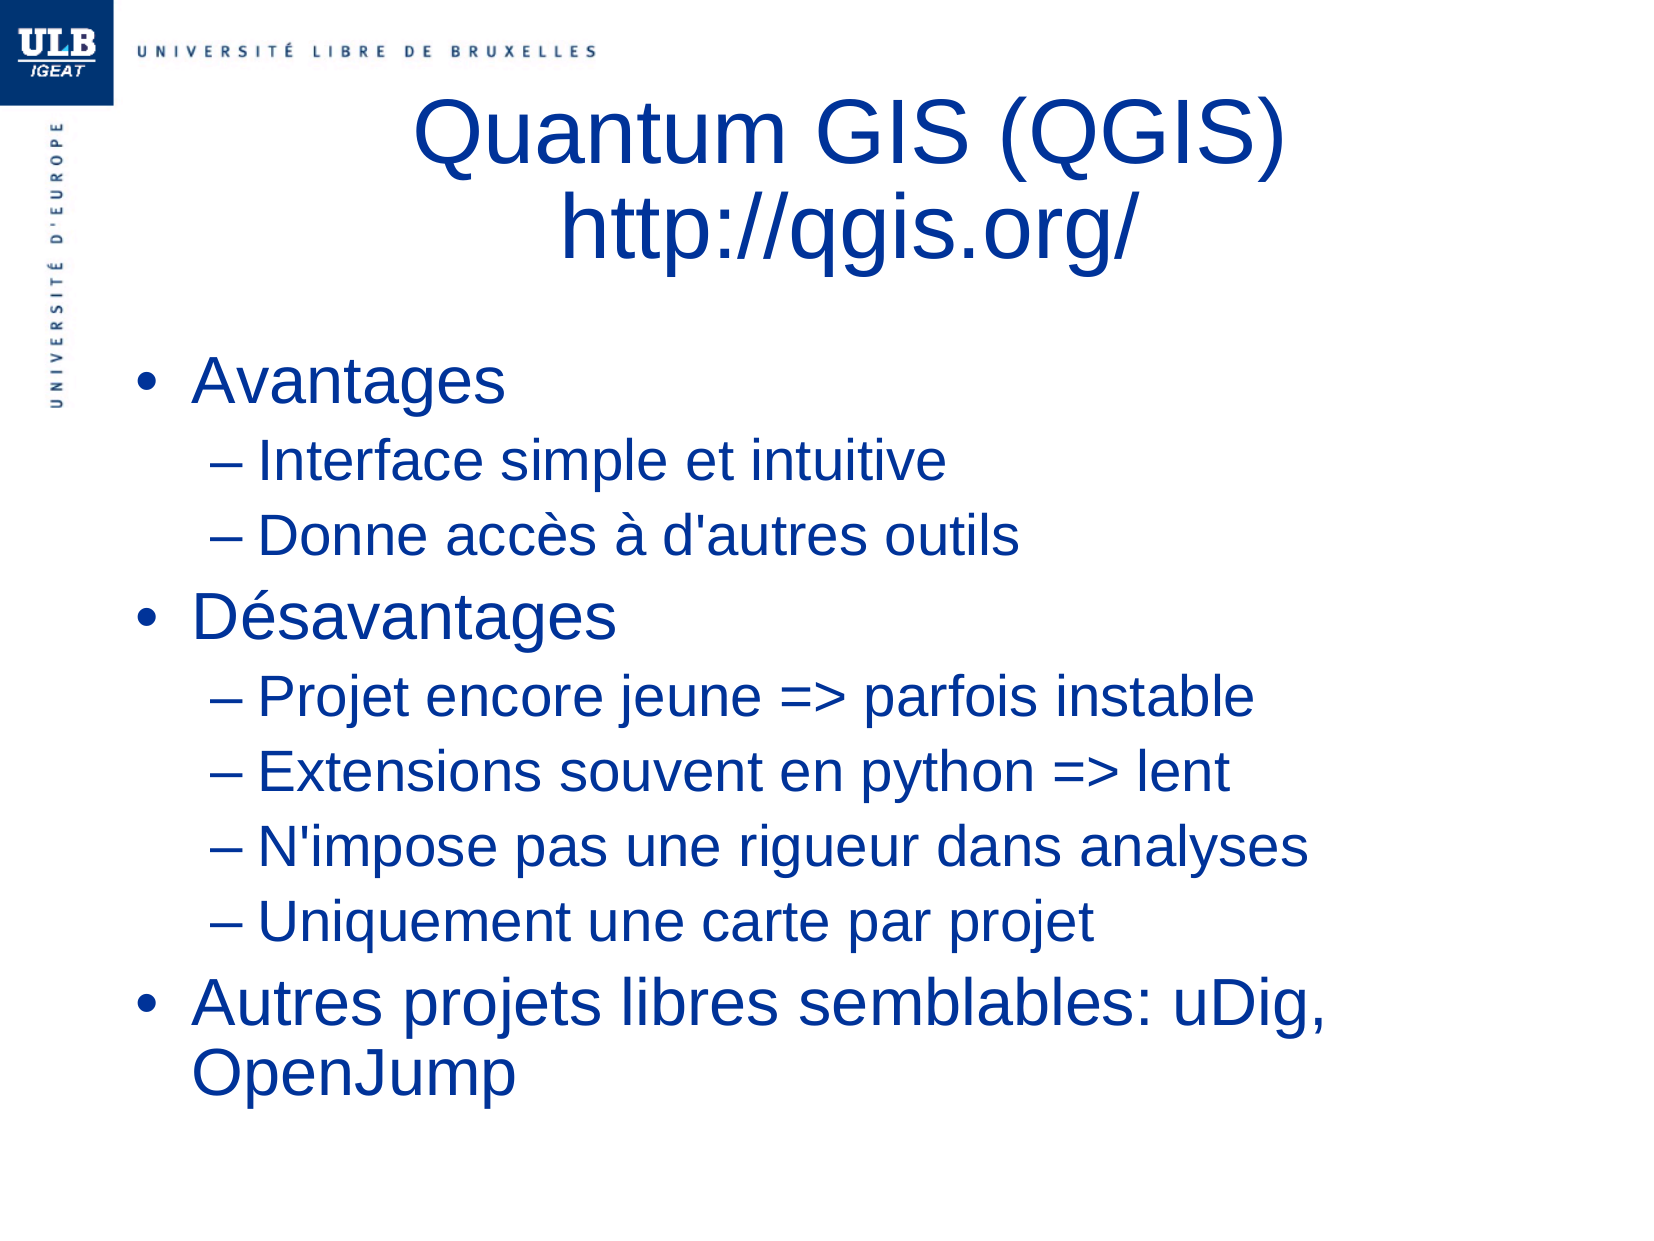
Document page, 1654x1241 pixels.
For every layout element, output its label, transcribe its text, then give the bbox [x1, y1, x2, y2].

list Avantages Interface simple et intuitive Donne accès à d'autres outils Désavantages Projet encore jeune => parfois instable Extensions souvent en python => lent N'impose pas une rigueur dans analyses Uniquement une carte par projet Autres projets libres semblables: uDig, OpenJump [135, 347, 1625, 1152]
picture [0, 0, 1654, 1241]
title Quantum GIS (QGIS) http://qgis.org/ [106, 83, 1595, 282]
